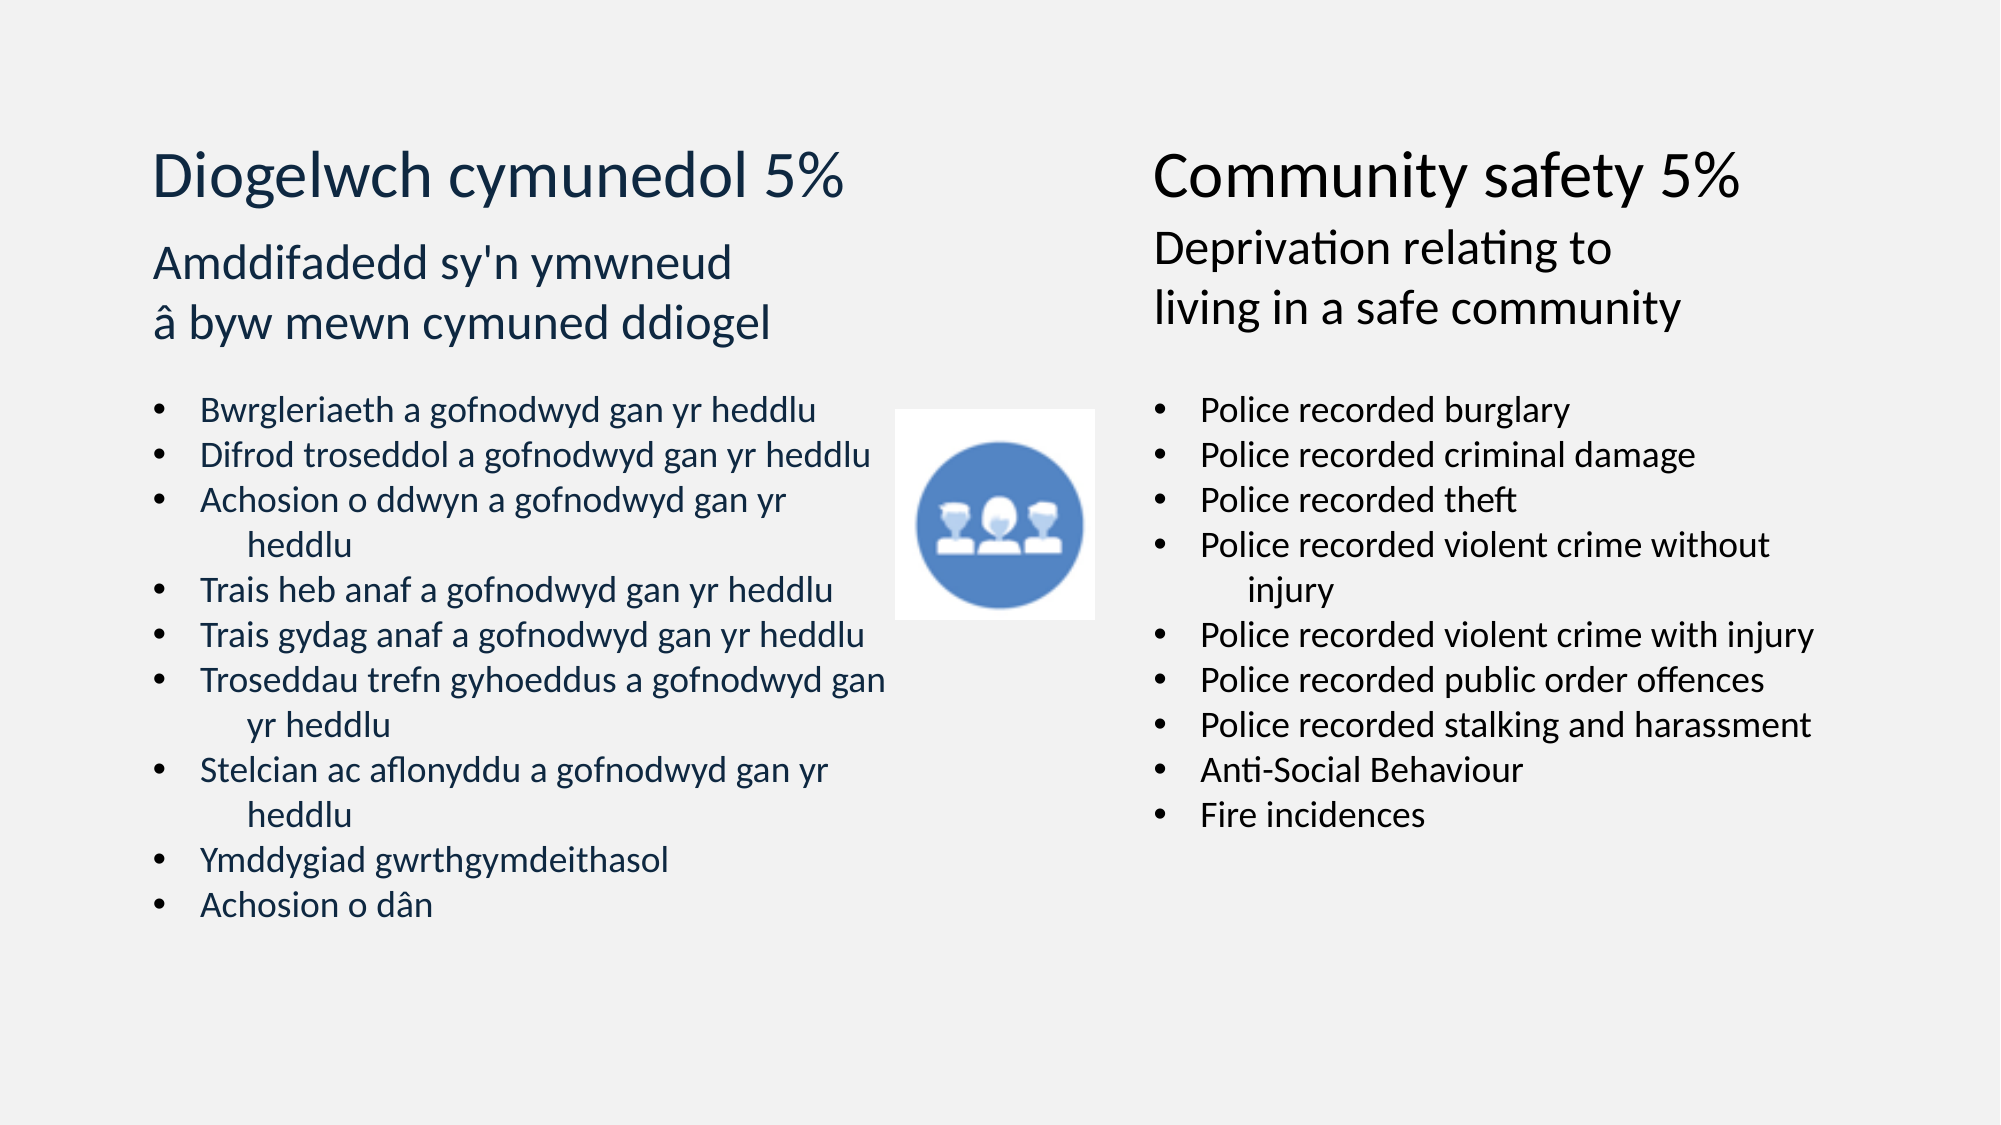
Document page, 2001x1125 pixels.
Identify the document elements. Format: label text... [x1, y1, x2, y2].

text_box Diogelwch cymunedol 5% [138, 82, 904, 207]
text_box Community safety 5% [1138, 82, 1808, 207]
text_box Deprivation relating to living in a safe community [1139, 207, 1708, 342]
text_box Police recorded burglary Police recorded criminal damage Police recorded theft Police recorded violent crime without injury Police recorded violent crime with injury Police recorded public order offences Police recorded stalking and harassment Anti-Social Behaviour Fire incidences [1138, 378, 1852, 848]
text_box Bwrgleriaeth a gofnodwyd gan yr heddlu Difrod troseddol a gofnodwyd gan yr heddlu Achosion o ddwyn a gofnodwyd gan yr heddlu Trais heb anaf a gofnodwyd gan yr heddlu Trais gydag anaf a gofnodwyd gan yr heddlu Troseddau trefn gyhoeddus a gofnodwyd gan yr heddlu Stelcian ac aflonyddu a gofnodwyd gan yr heddlu Ymddygiad gwrthgymdeithasol Achosion o dân [138, 378, 904, 939]
text_box Amddifadedd sy'n ymwneud â byw mewn cymuned ddiogel [138, 222, 808, 359]
picture [904, 410, 1095, 621]
